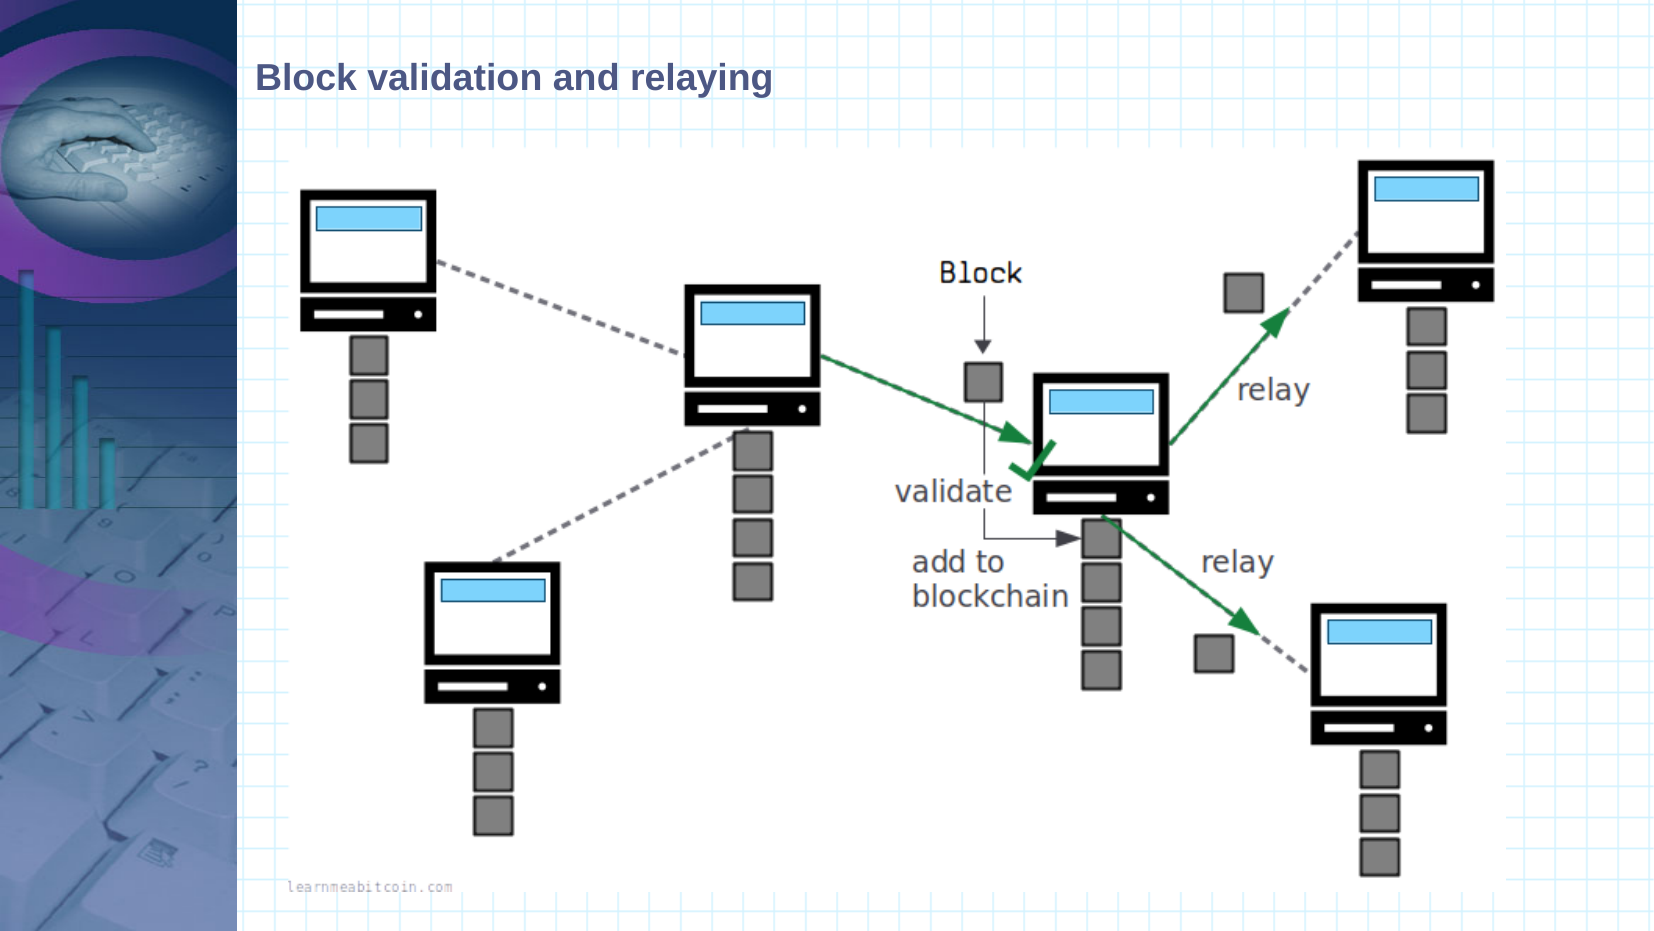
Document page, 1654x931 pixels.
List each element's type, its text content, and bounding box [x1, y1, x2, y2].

title Block validation and relaying [254, 0, 1640, 156]
picture [0, 0, 1654, 931]
